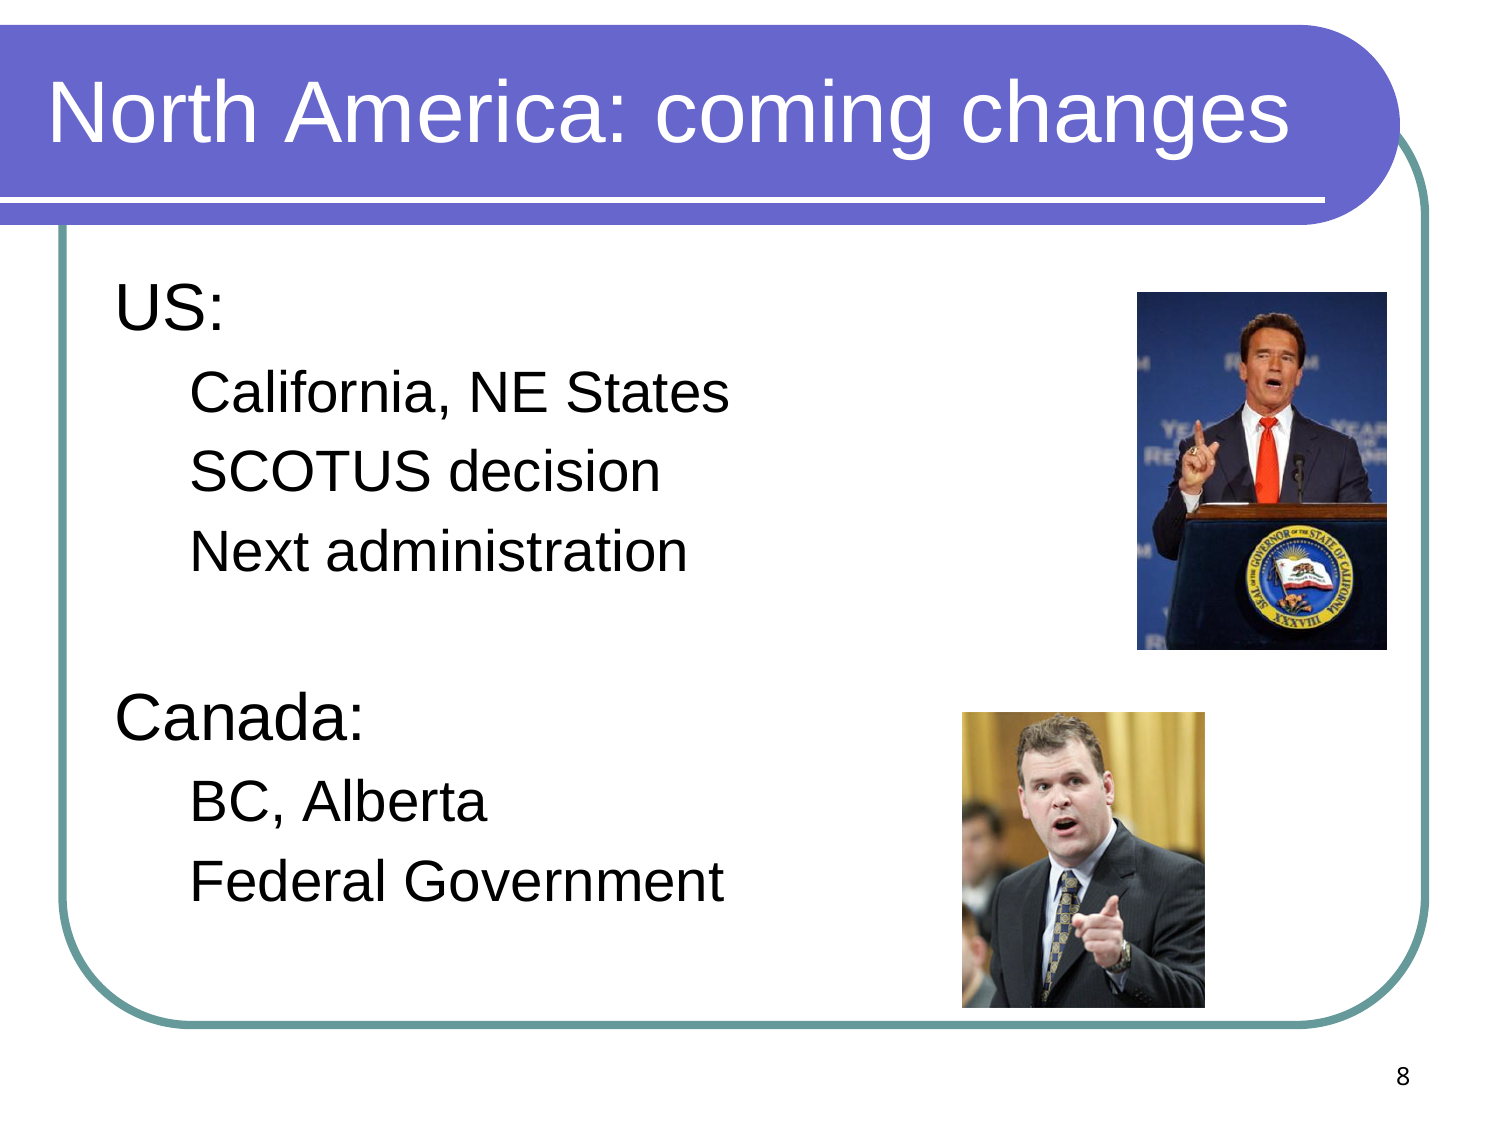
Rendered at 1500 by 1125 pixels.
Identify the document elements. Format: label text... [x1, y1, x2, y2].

picture [1137, 292, 1387, 651]
title North America: coming changes [31, 37, 1347, 188]
list US: California, NE States SCOTUS decision Next administration Canada: BC, Alberta Federal Government [99, 262, 1401, 988]
picture [962, 712, 1205, 1008]
